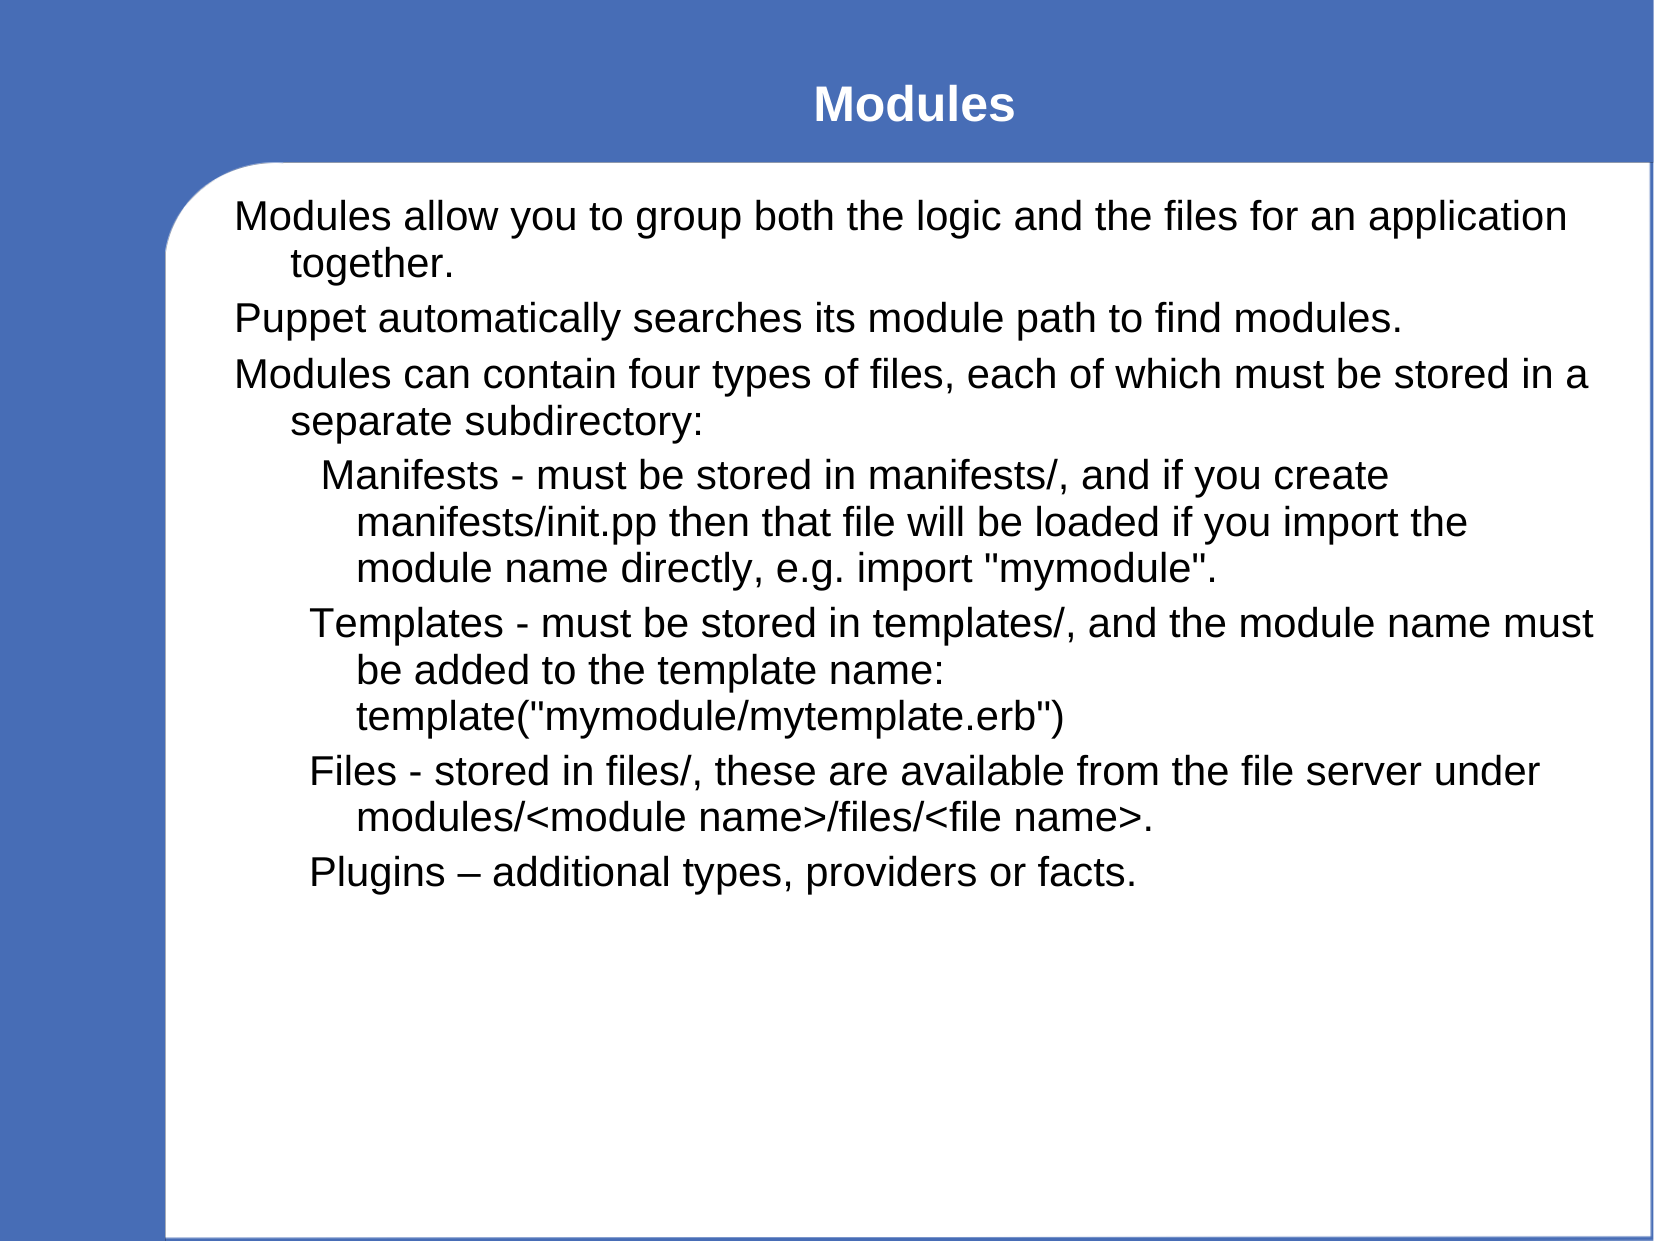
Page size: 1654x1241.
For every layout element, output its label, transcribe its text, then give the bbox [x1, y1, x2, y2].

picture [0, 0, 1654, 1241]
list Modules allow you to group both the logic and the files for an application together. Puppet automatically searches its module path to find modules. Modules can contain four types of files, each of which must be stored in a separate subdirectory: Manifests - must be stored in manifests/, and if you create manifests/init.pp then that file will be loaded if you import the module name directly, e.g. import "mymodule". Templates - must be stored in templates/, and the module name must be added to the template name: template("mymodule/mytemplate.erb") Files - stored in files/, these are available from the file server under modules/<module name>/files/<file name>. Plugins – additional types, providers or facts. [234, 192, 1596, 1005]
title Modules [234, 27, 1595, 181]
